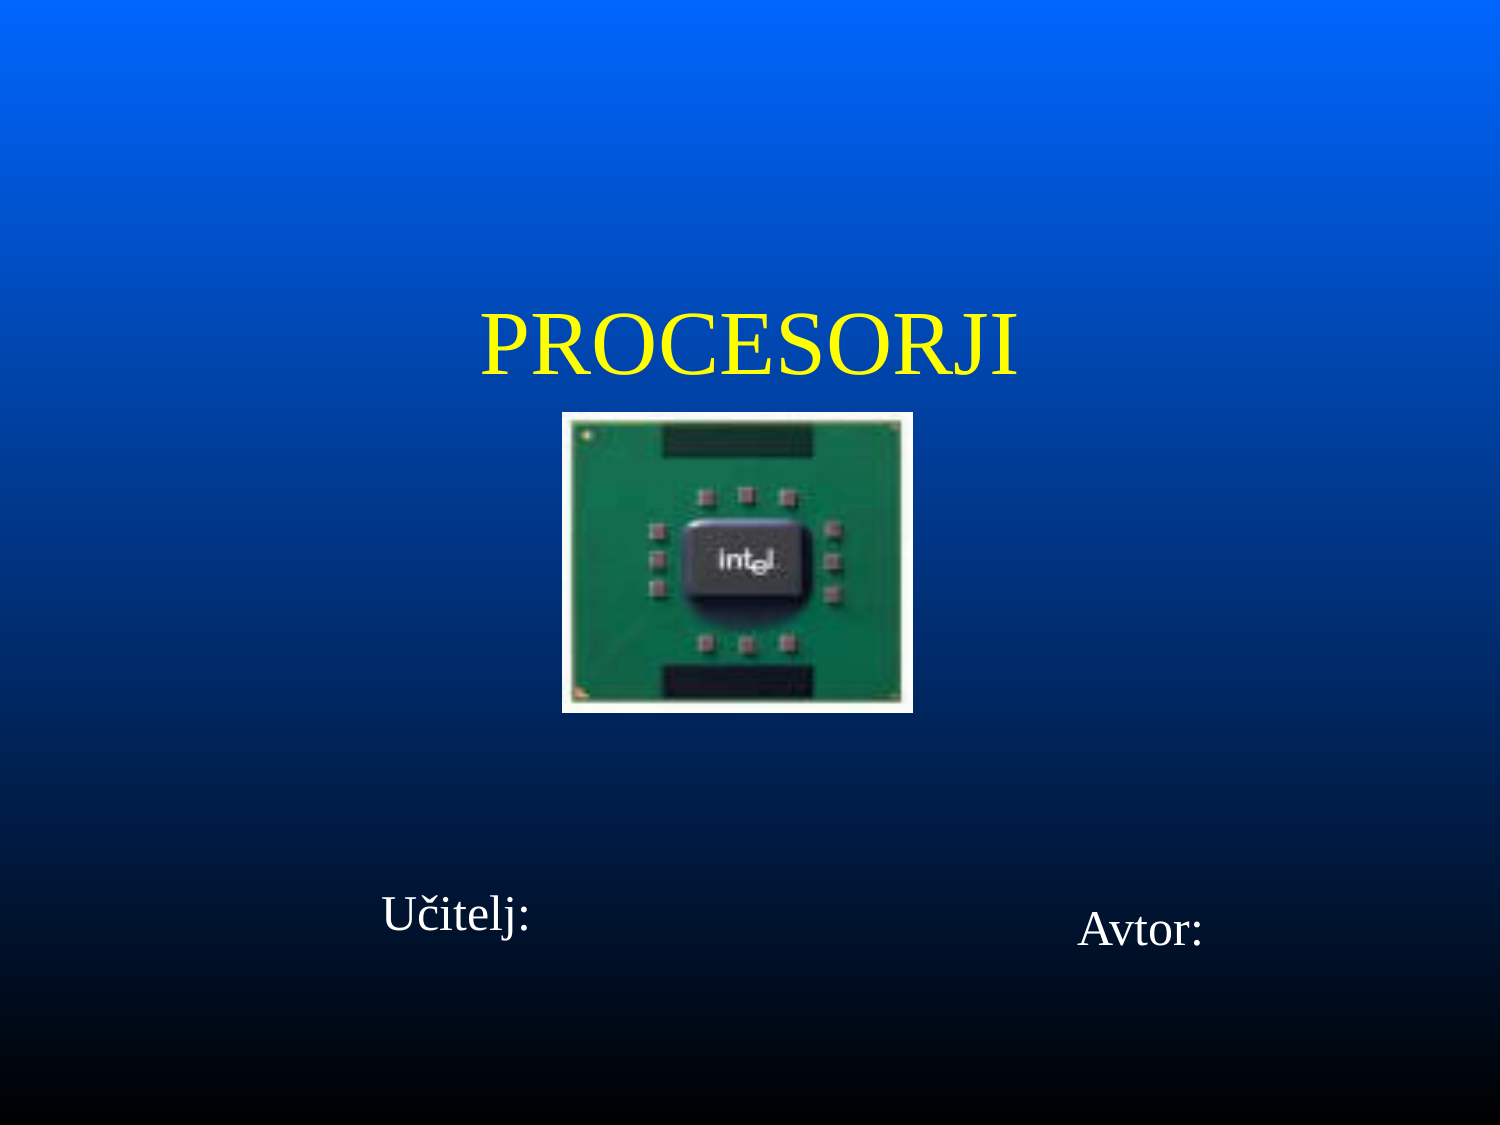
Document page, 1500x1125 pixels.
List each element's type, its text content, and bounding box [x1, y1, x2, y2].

picture [562, 412, 913, 713]
subtitle Učitelj: [365, 800, 547, 1125]
title PROCESORJI [112, 236, 1388, 440]
text_box Avtor: [912, 887, 1220, 1036]
